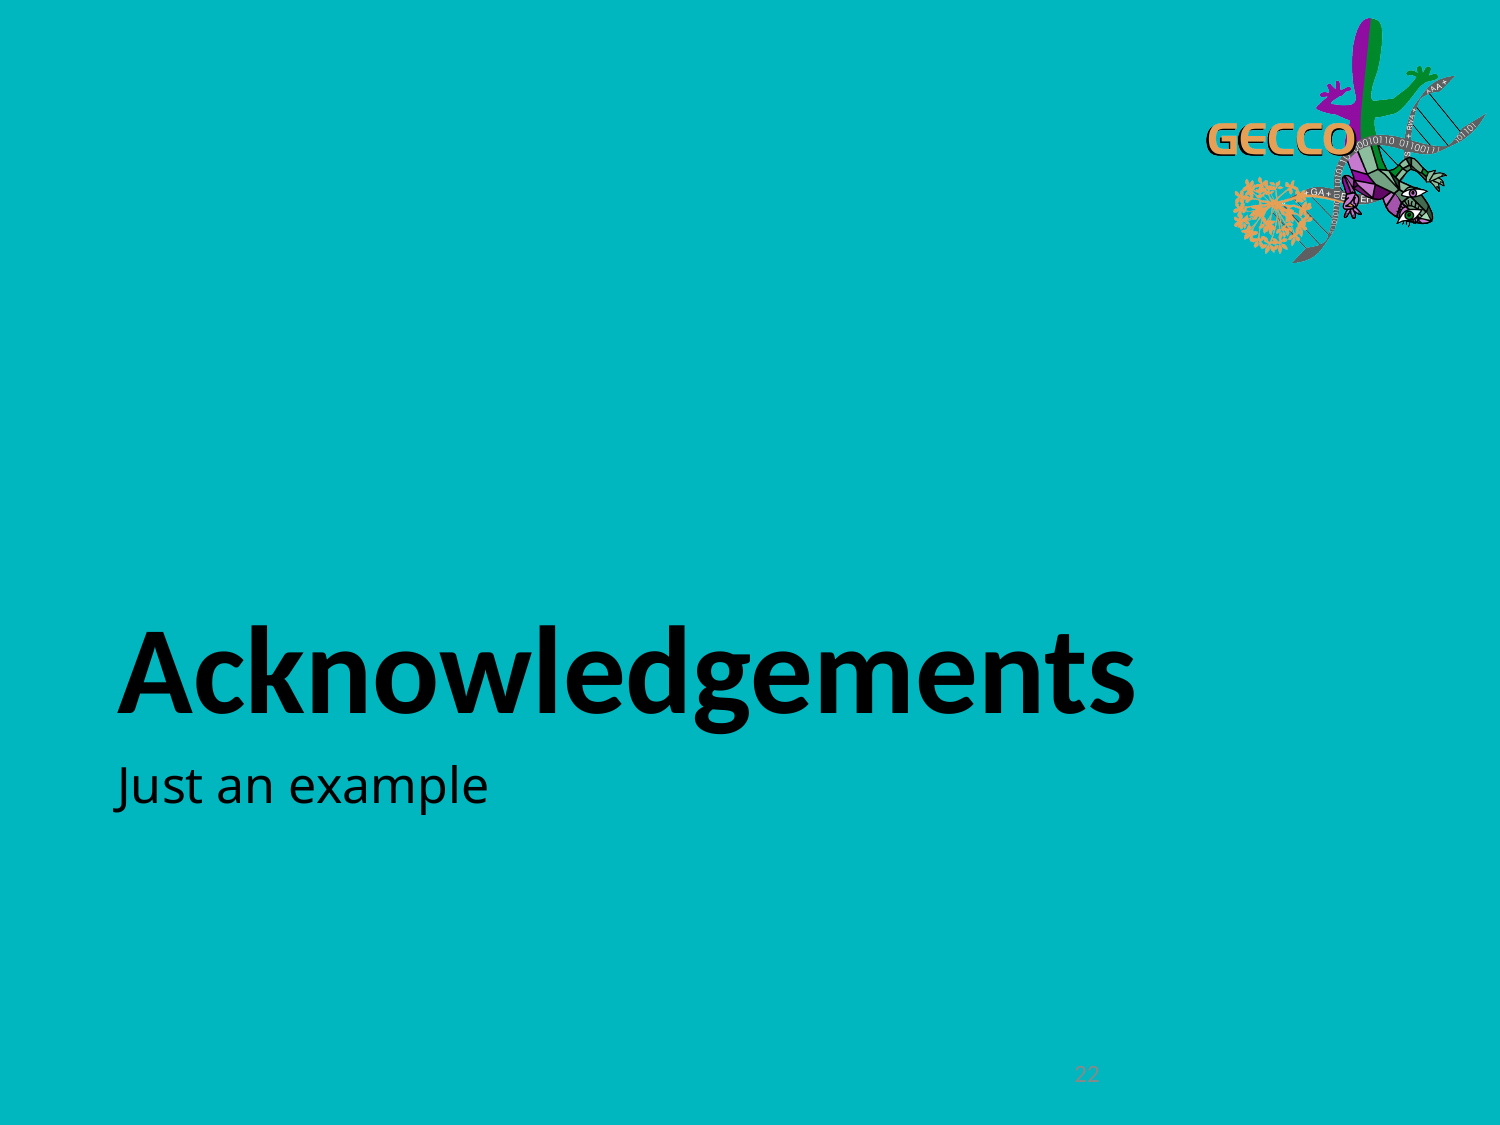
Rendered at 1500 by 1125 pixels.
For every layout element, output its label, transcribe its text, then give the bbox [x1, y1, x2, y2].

list Just an example [102, 752, 1397, 999]
text_box 22 [1059, 1042, 1397, 1103]
title Acknowledgements [102, 280, 1397, 749]
